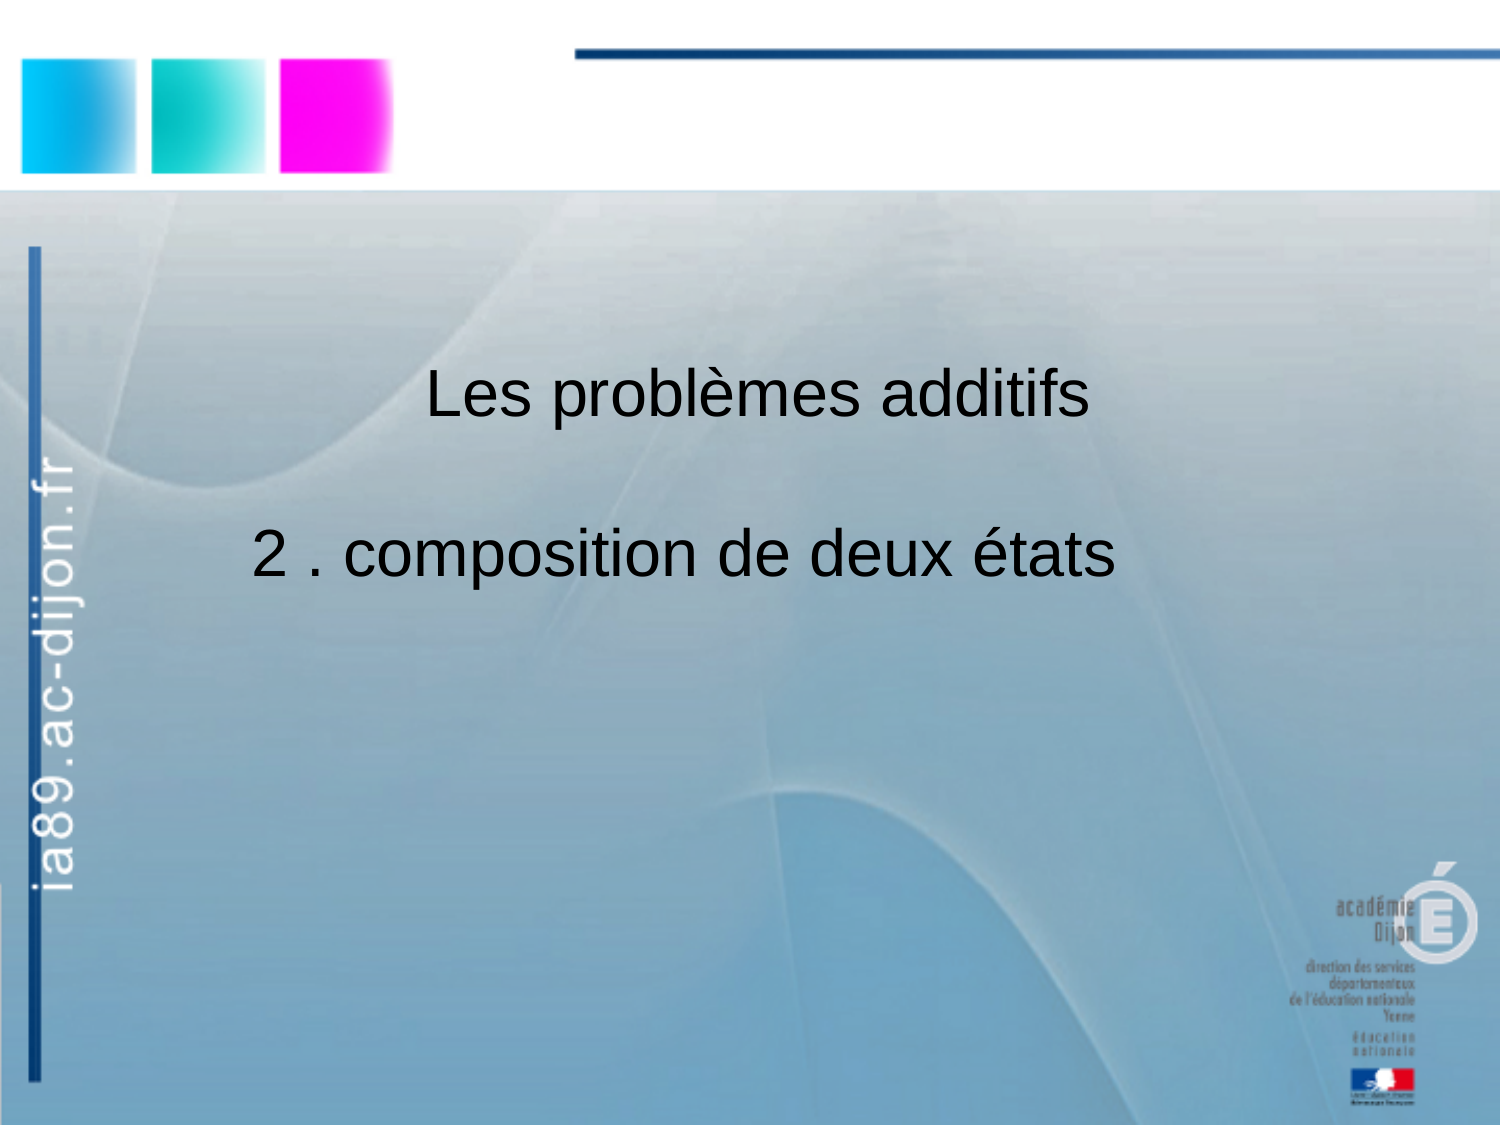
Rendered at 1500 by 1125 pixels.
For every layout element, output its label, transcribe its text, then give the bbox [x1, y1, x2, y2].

text_box Les problèmes additifs 2 . composition de deux états [236, 342, 1300, 674]
picture [0, 0, 1500, 1125]
